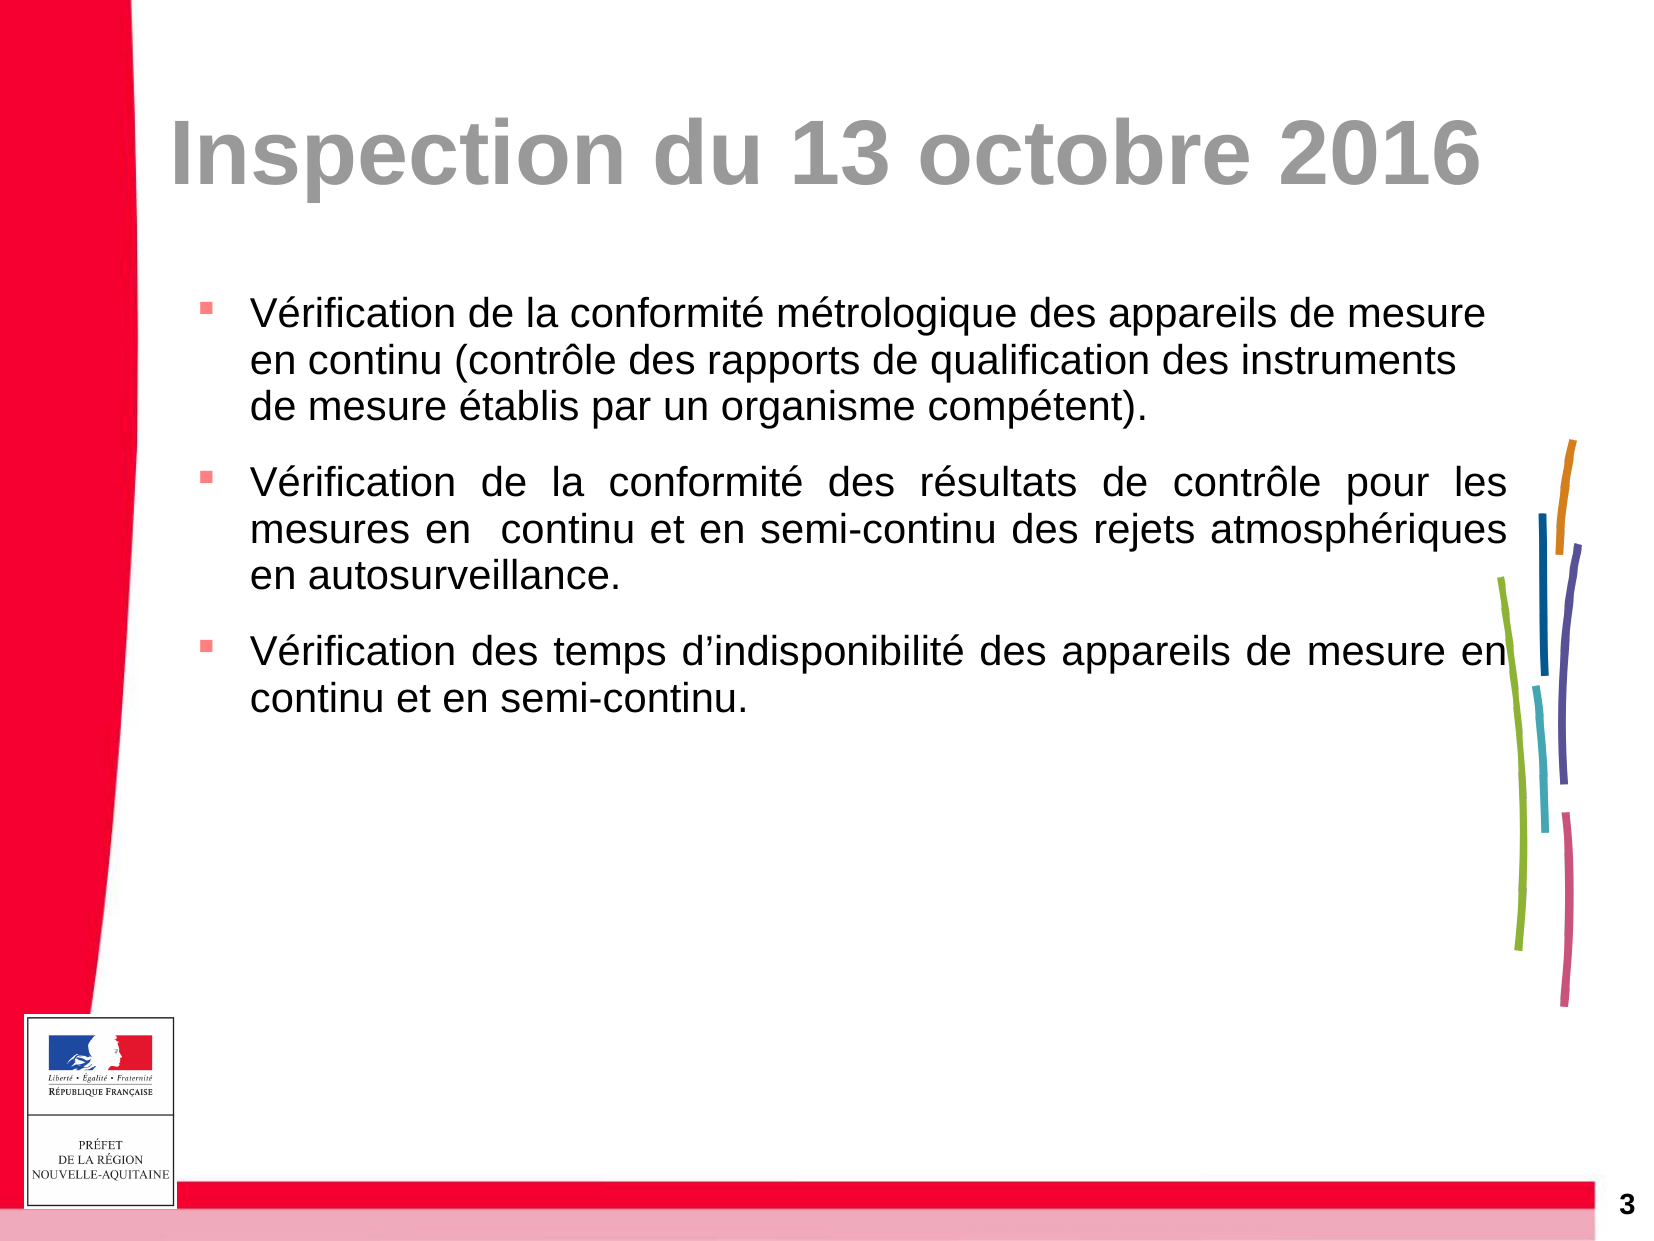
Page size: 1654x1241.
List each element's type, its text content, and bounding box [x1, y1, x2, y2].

list Vérification de la conformité métrologique des appareils de mesure en continu (contrôle des rapports de qualification des instruments de mesure établis par un organisme compétent). Vérification de la conformité des résultats de contrôle pour les mesures en continu et en semi-continu des rejets atmosphériques en autosurveillance. Vérification des temps d’indisponibilité des appareils de mesure en continu et en semi-continu. [179, 290, 1509, 1109]
picture [0, 0, 1654, 1241]
title Inspection du 13 octobre 2016 [82, 49, 1571, 257]
